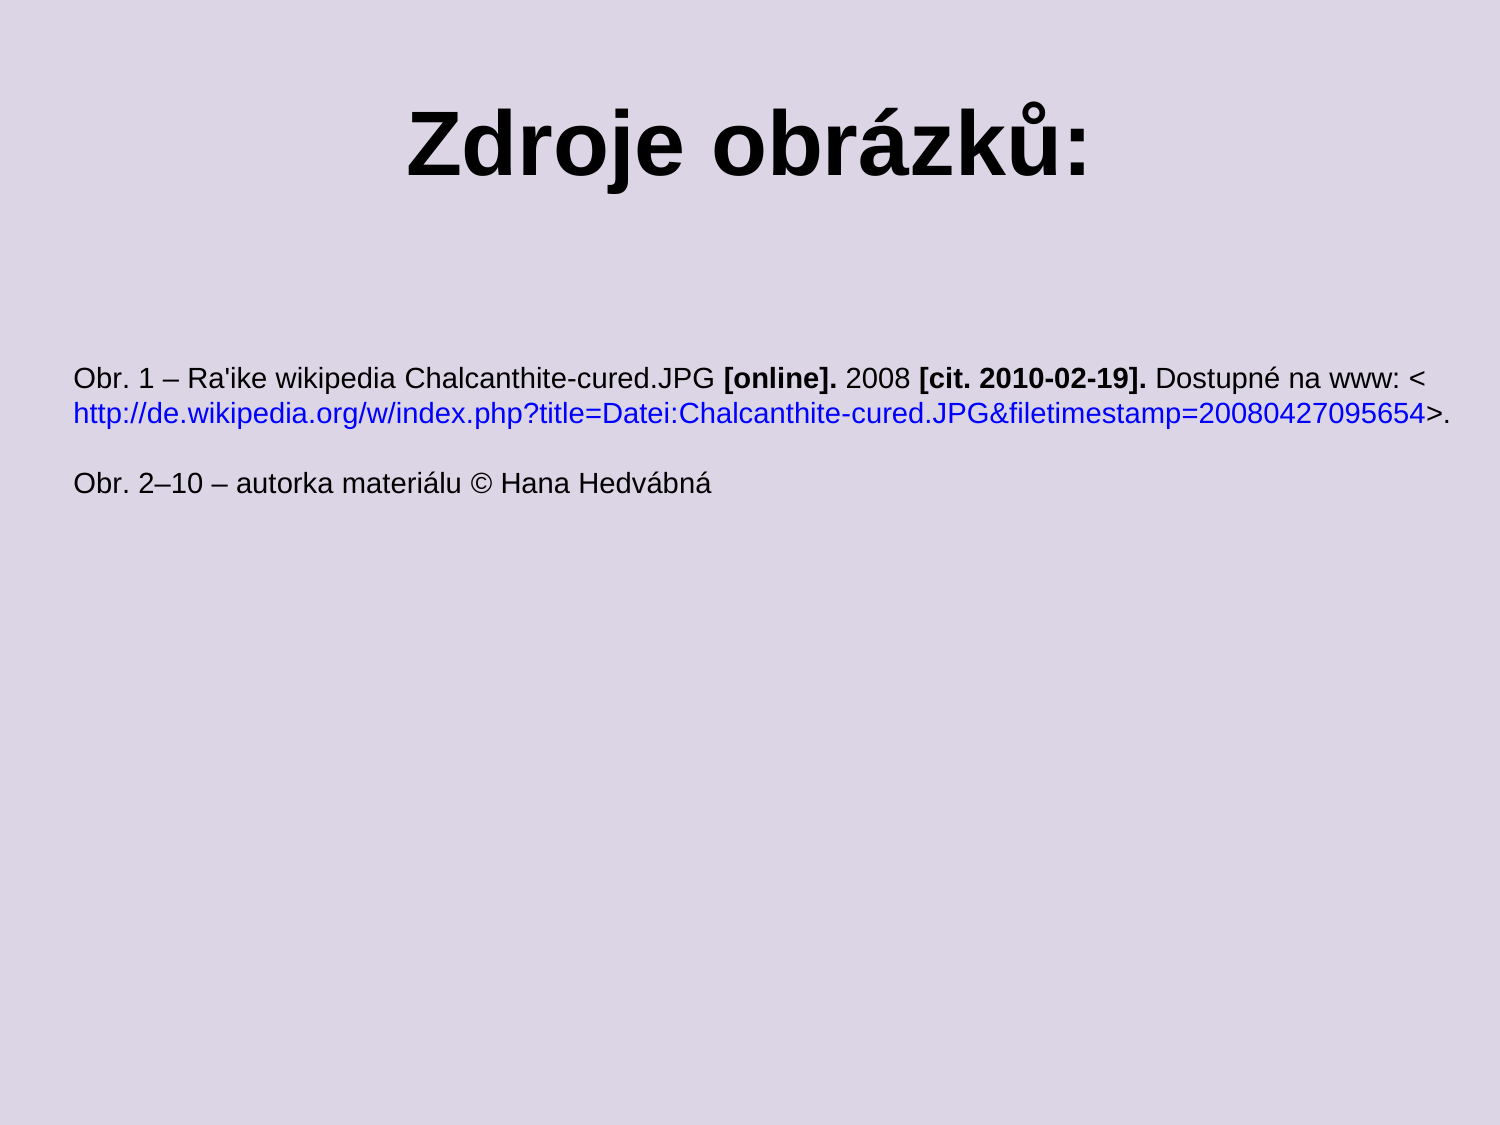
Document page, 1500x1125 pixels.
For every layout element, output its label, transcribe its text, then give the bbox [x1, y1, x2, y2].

text_box Obr. 1 – Ra'ike wikipedia Chalcanthite-cured.JPG [online]. 2008 [cit. 2010-02-19]. Dostupné na www: <http://de.wikipedia.org/w/index.php?title=Datei:Chalcanthite-cured.JPG&filetimestamp=20080427095654>. Obr. 2–10 – autorka materiálu © Hana Hedvábná [58, 351, 1500, 577]
title Zdroje obrázků: [75, 45, 1426, 233]
